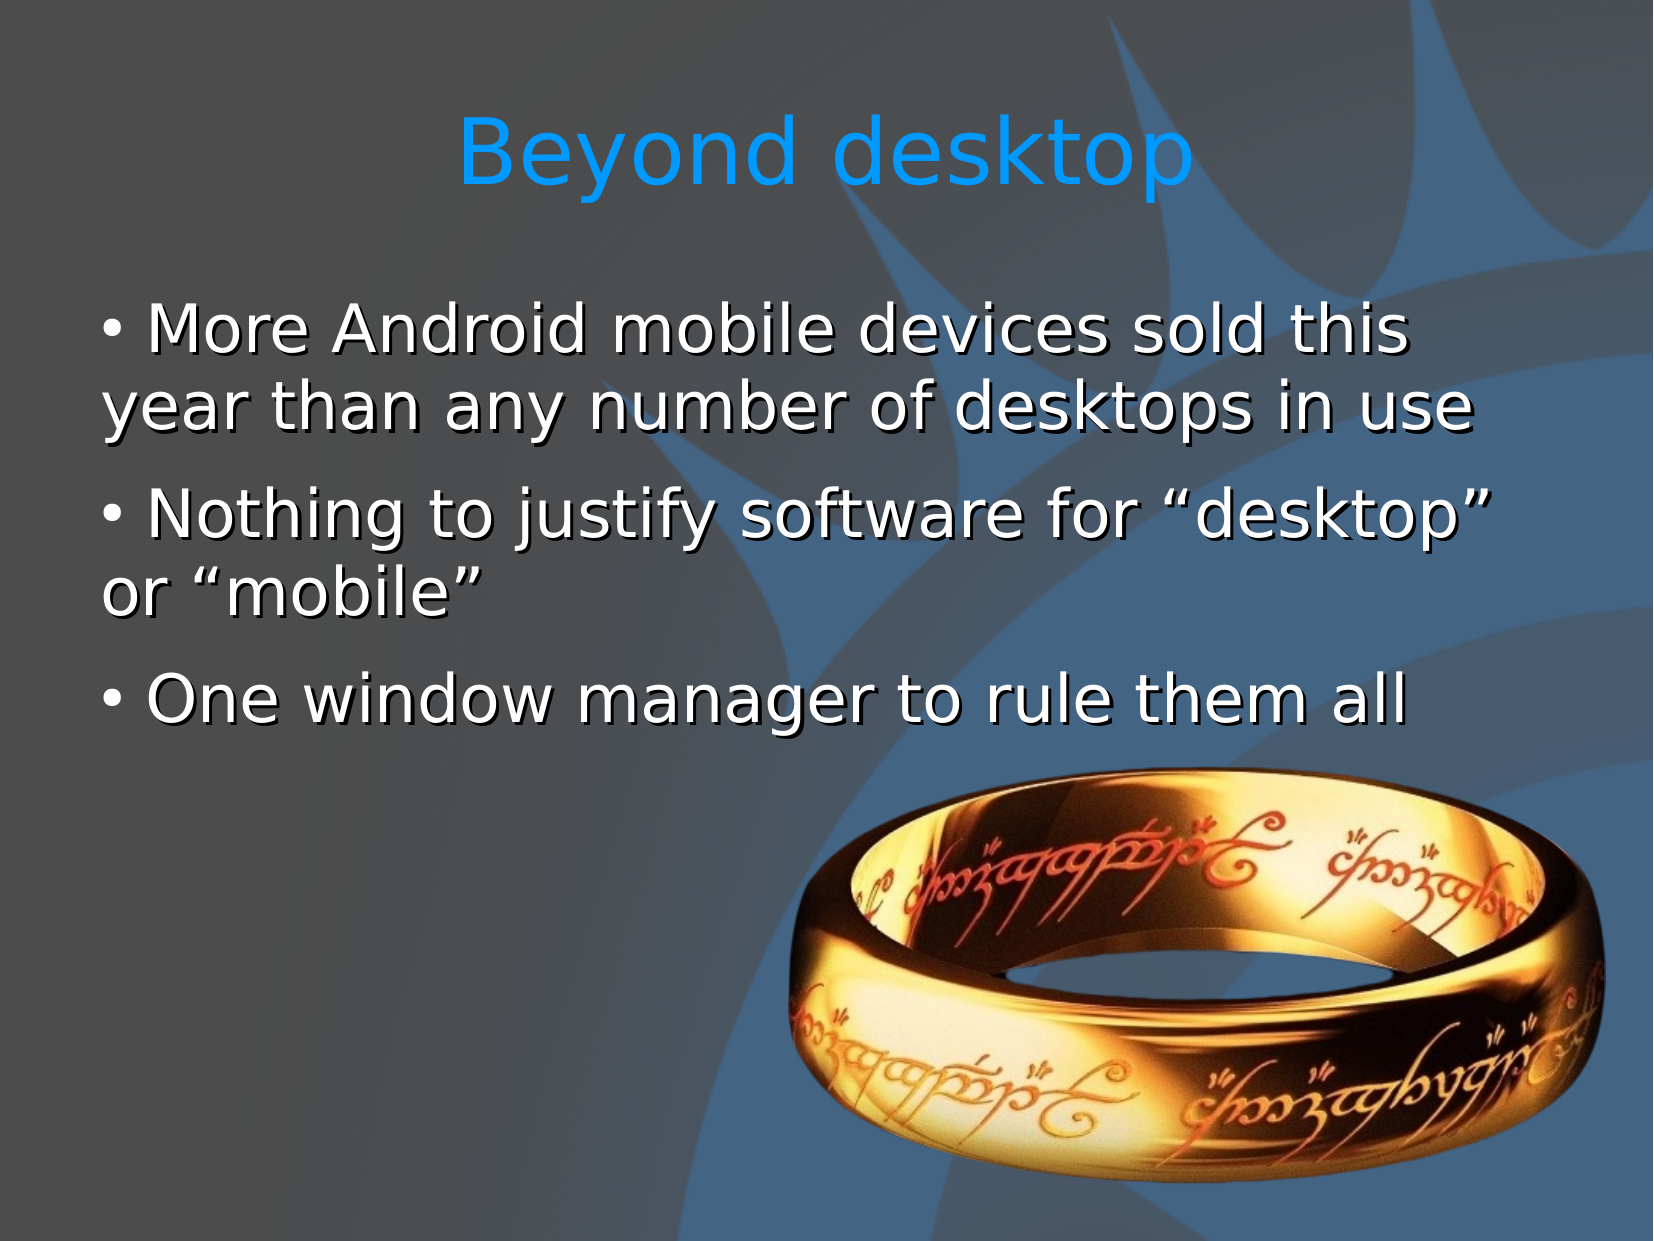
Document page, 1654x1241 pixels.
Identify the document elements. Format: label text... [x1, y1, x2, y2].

picture [0, 0, 1654, 1241]
title Beyond desktop [82, 49, 1571, 257]
list More Android mobile devices sold this year than any number of desktops in use Nothing to justify software for “desktop” or “mobile” One window manager to rule them all [82, 290, 1576, 1010]
